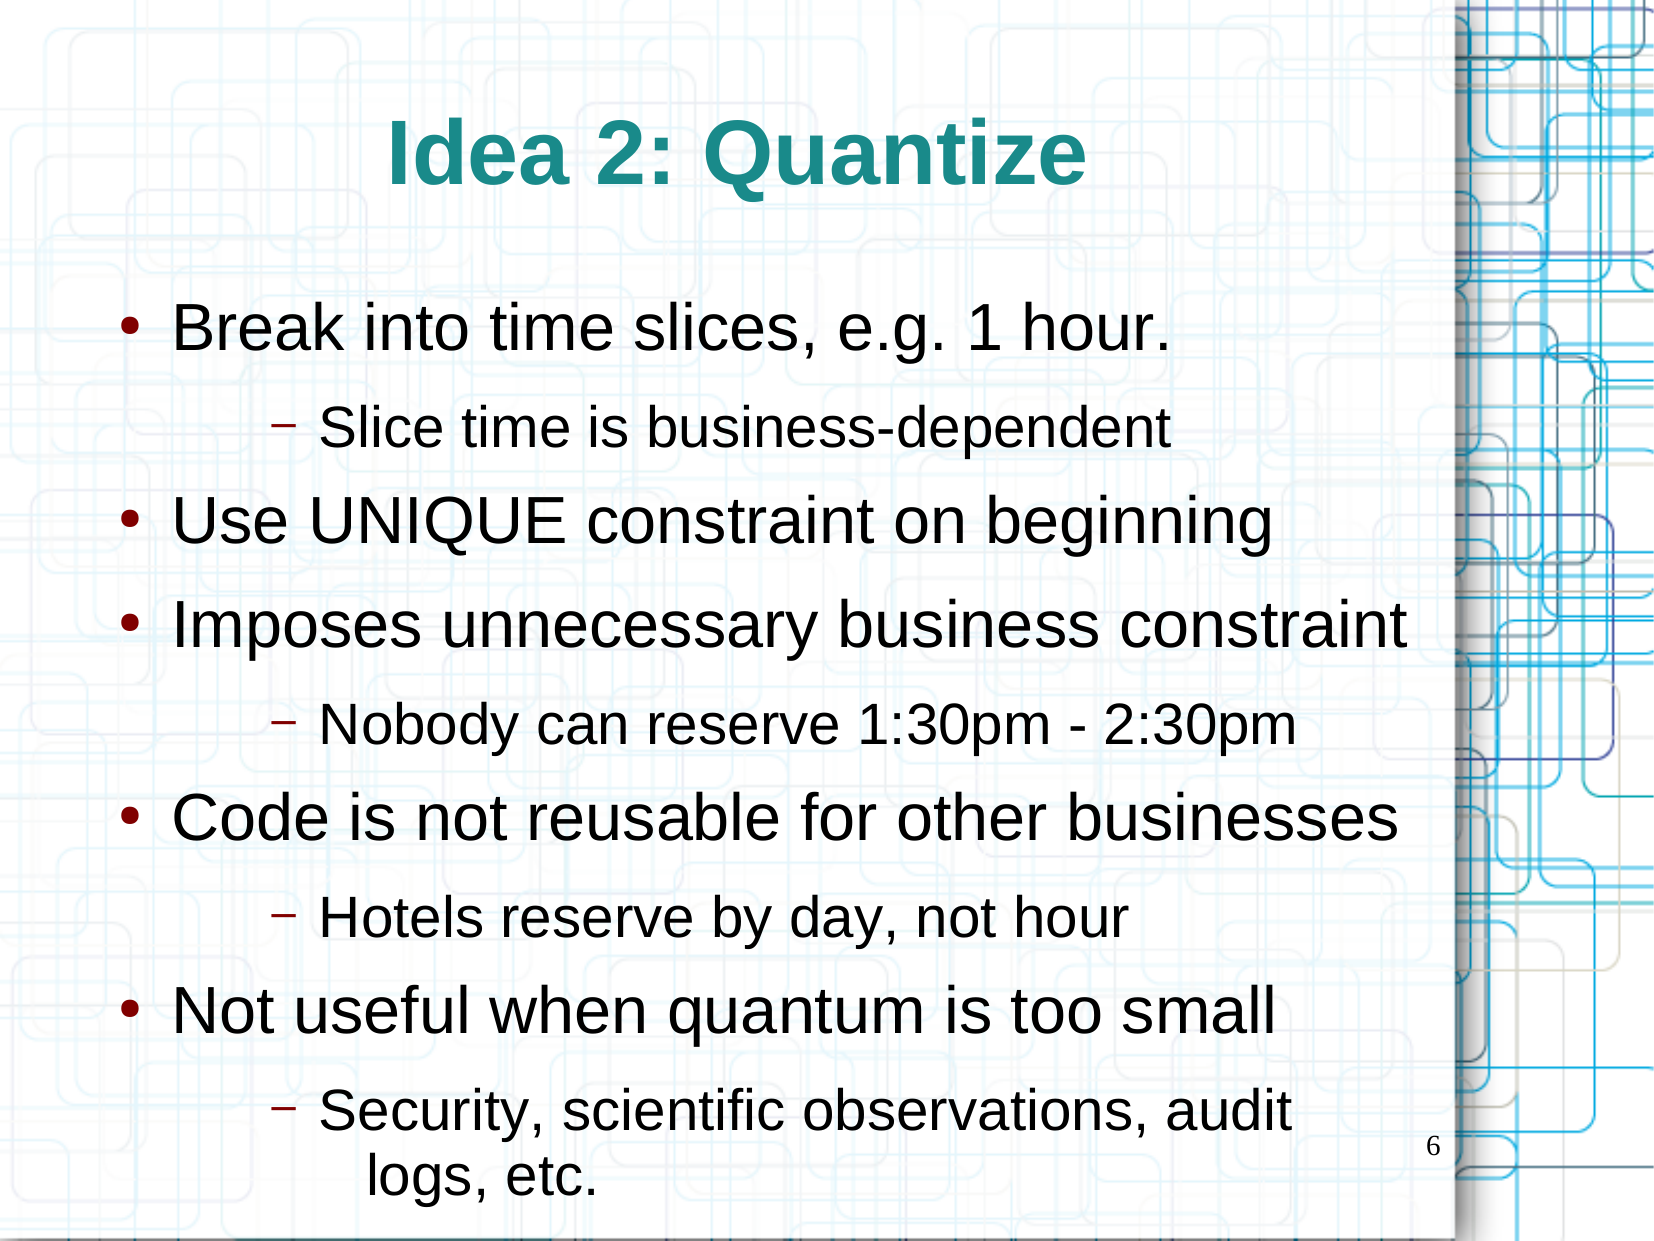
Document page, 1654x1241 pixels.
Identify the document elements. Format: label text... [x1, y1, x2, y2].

title Idea 2: Quantize [59, 56, 1418, 250]
picture [0, 0, 1654, 1241]
list Break into time slices, e.g. 1 hour. Slice time is business-dependent Use UNIQUE constraint on beginning Imposes unnecessary business constraint Nobody can reserve 1:30pm - 2:30pm Code is not reusable for other businesses Hotels reserve by day, not hour Not useful when quantum is too small Security, scientific observations, audit logs, etc. [82, 290, 1418, 1208]
